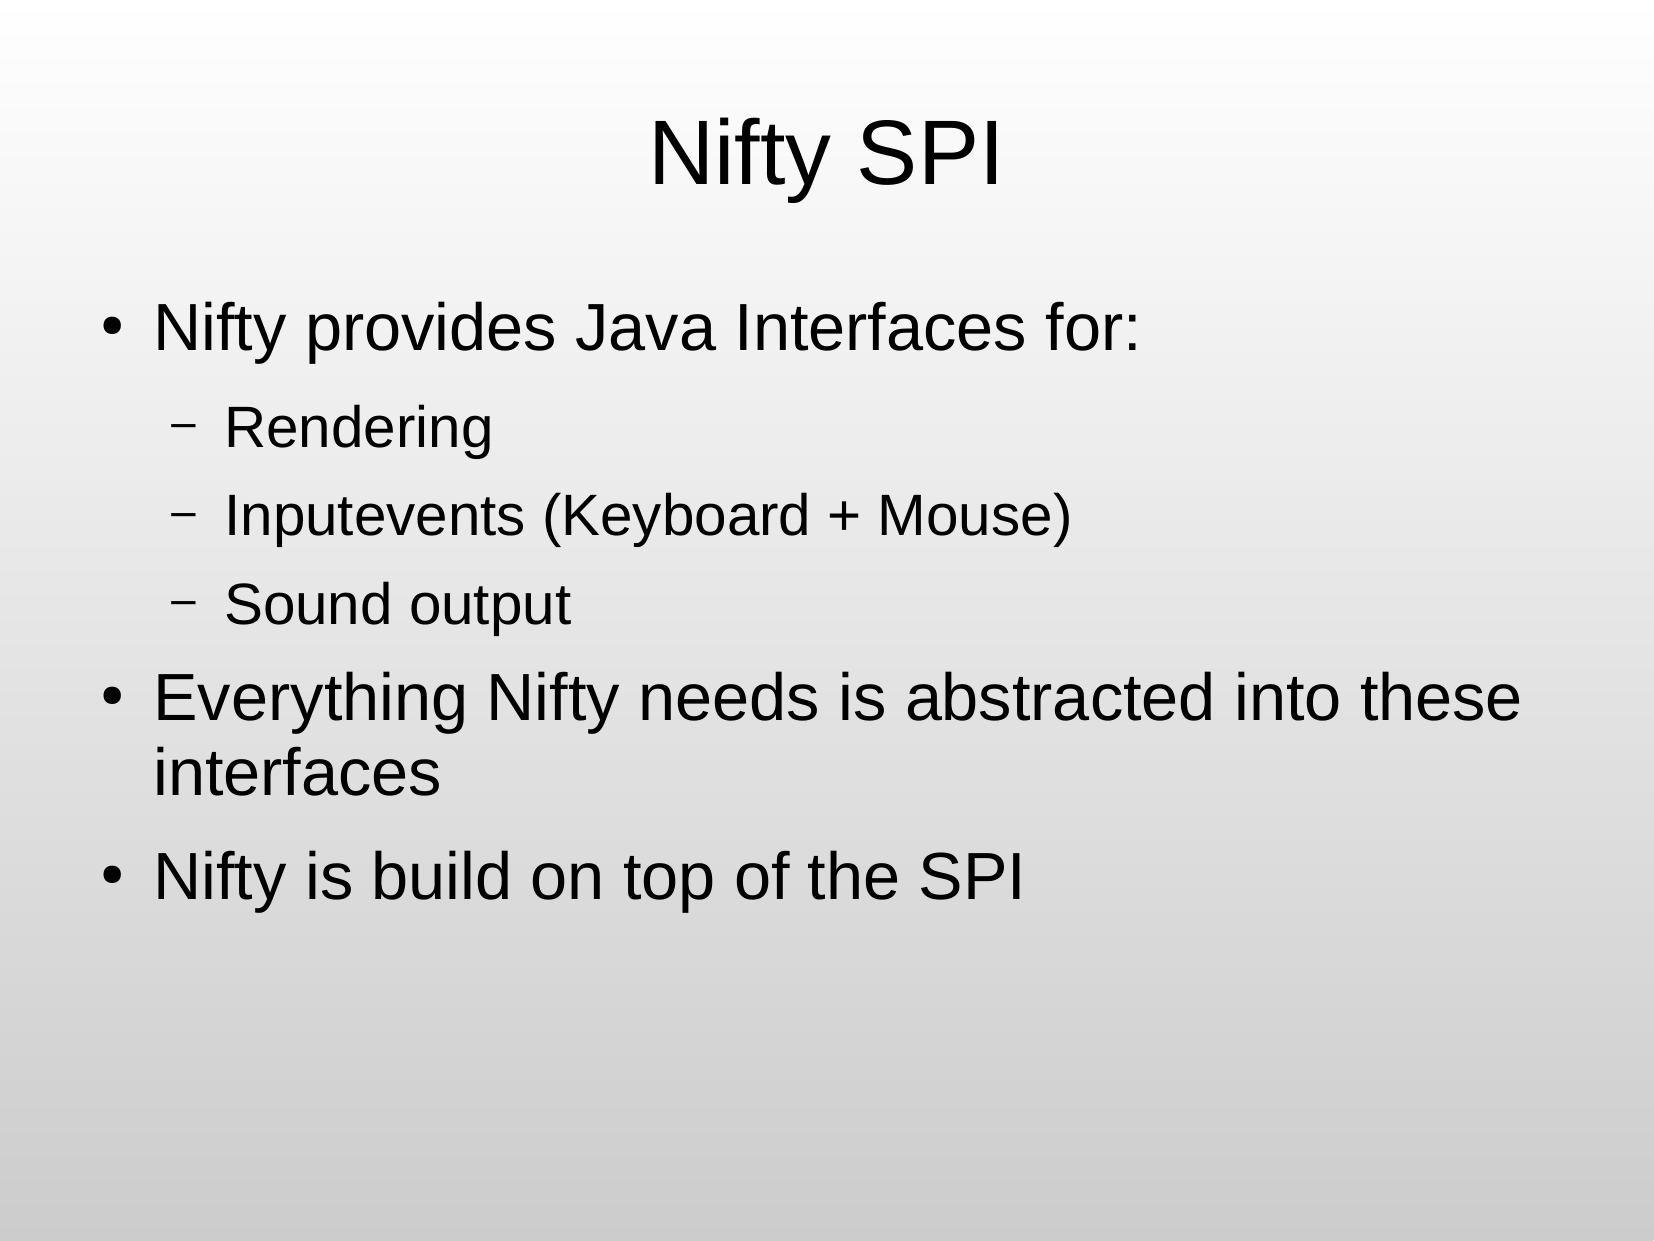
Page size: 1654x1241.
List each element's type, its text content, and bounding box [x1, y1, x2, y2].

title Nifty SPI [82, 49, 1571, 257]
list Nifty provides Java Interfaces for: Rendering Inputevents (Keyboard + Mouse) Sound output Everything Nifty needs is abstracted into these interfaces Nifty is build on top of the SPI [82, 290, 1571, 1109]
